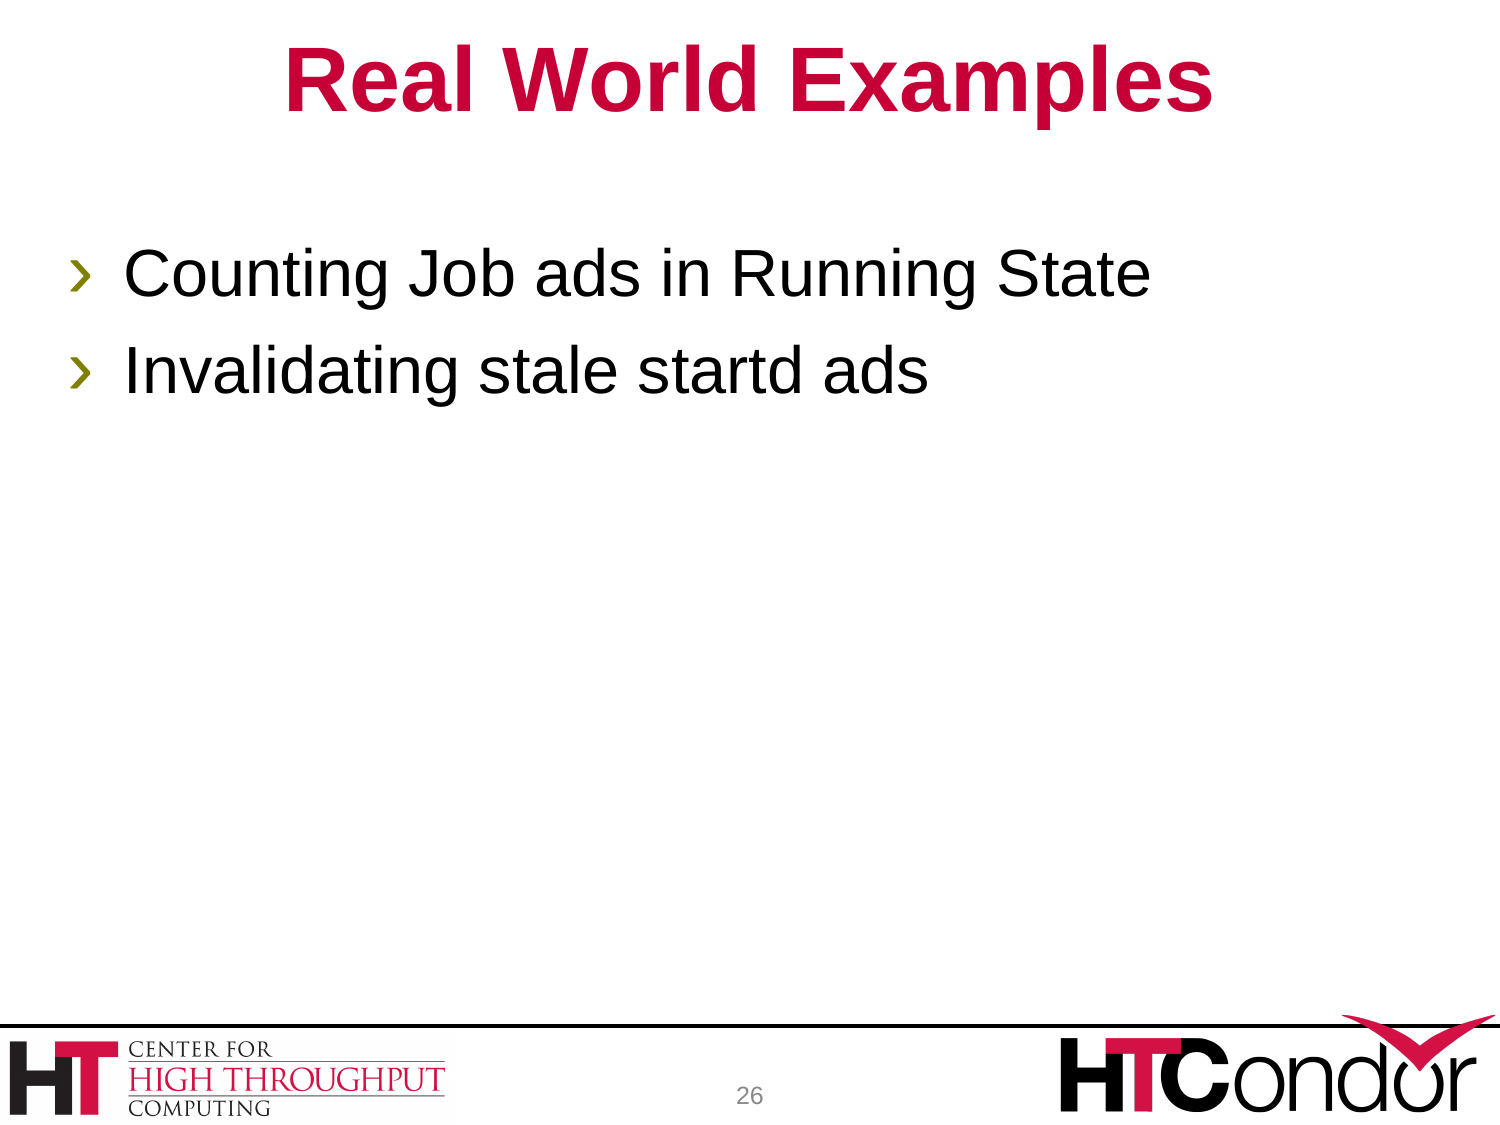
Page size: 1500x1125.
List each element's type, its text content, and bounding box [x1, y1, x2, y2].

text_box <number> [575, 1065, 926, 1125]
picture [0, 1029, 454, 1125]
picture [1055, 1014, 1500, 1119]
title Real World Examples [0, 0, 1500, 150]
list Counting Job ads in Running State Invalidating stale startd ads [52, 222, 1431, 916]
